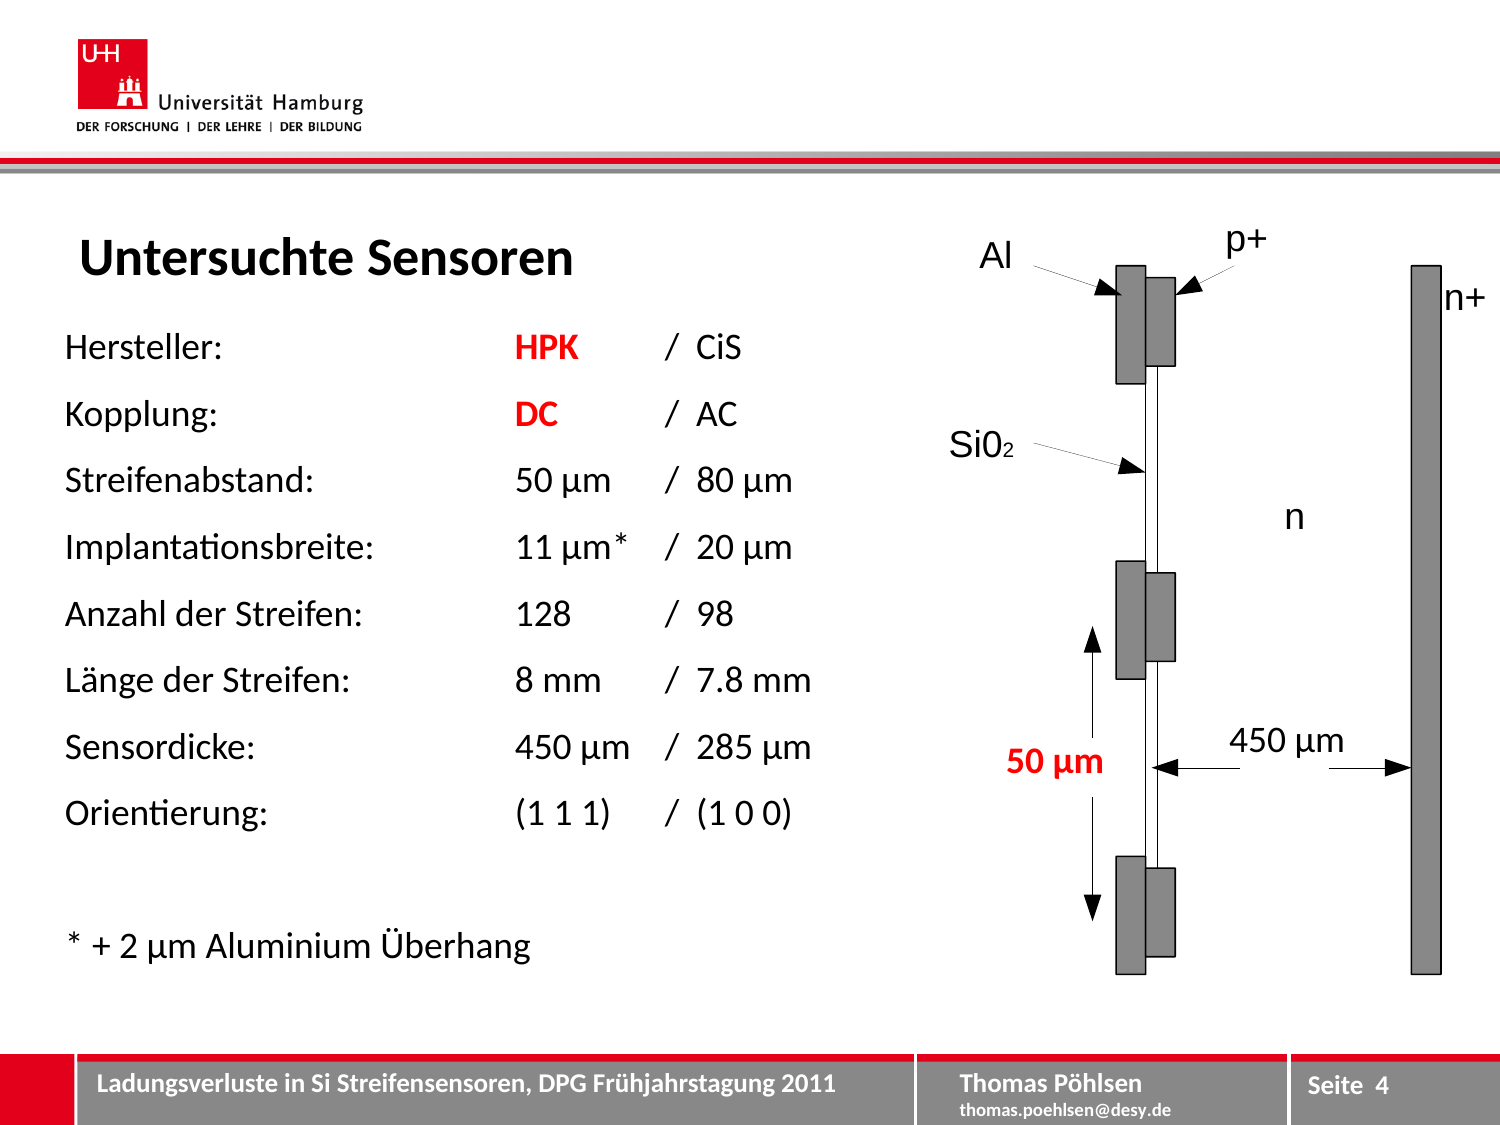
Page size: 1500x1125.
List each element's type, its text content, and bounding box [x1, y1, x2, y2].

text_box Si02 [933, 412, 1029, 473]
text_box [1411, 265, 1442, 975]
text_box Al [964, 223, 1028, 284]
text_box [1146, 277, 1176, 367]
text_box p+ [1210, 206, 1359, 267]
picture [0, 0, 1500, 174]
text_box 450 µm [1229, 706, 1375, 761]
text_box n [1269, 484, 1321, 545]
title Untersuchte Sensoren [64, 200, 1436, 308]
text_box n+ [1429, 265, 1500, 562]
text_box [1146, 868, 1176, 957]
text_box 50 µm [1005, 726, 1152, 781]
text_box [1116, 265, 1145, 384]
text_box [1116, 856, 1145, 975]
subtitle Hersteller: HPK / CiS Kopplung: DC / AC Streifenabstand: 50 µm / 80 µm Implantationsbreite: 11 µm* / 20 µm Anzahl der Streifen: 128 / 98 Länge der Streifen: 8 mm / 7.8 mm Sensordicke: 450 µm / 285 µm Orientierung: (1 1 1) / (1 0 0) * + 2 µm Aluminium Überhang [64, 312, 1436, 1034]
text_box [1116, 561, 1176, 680]
